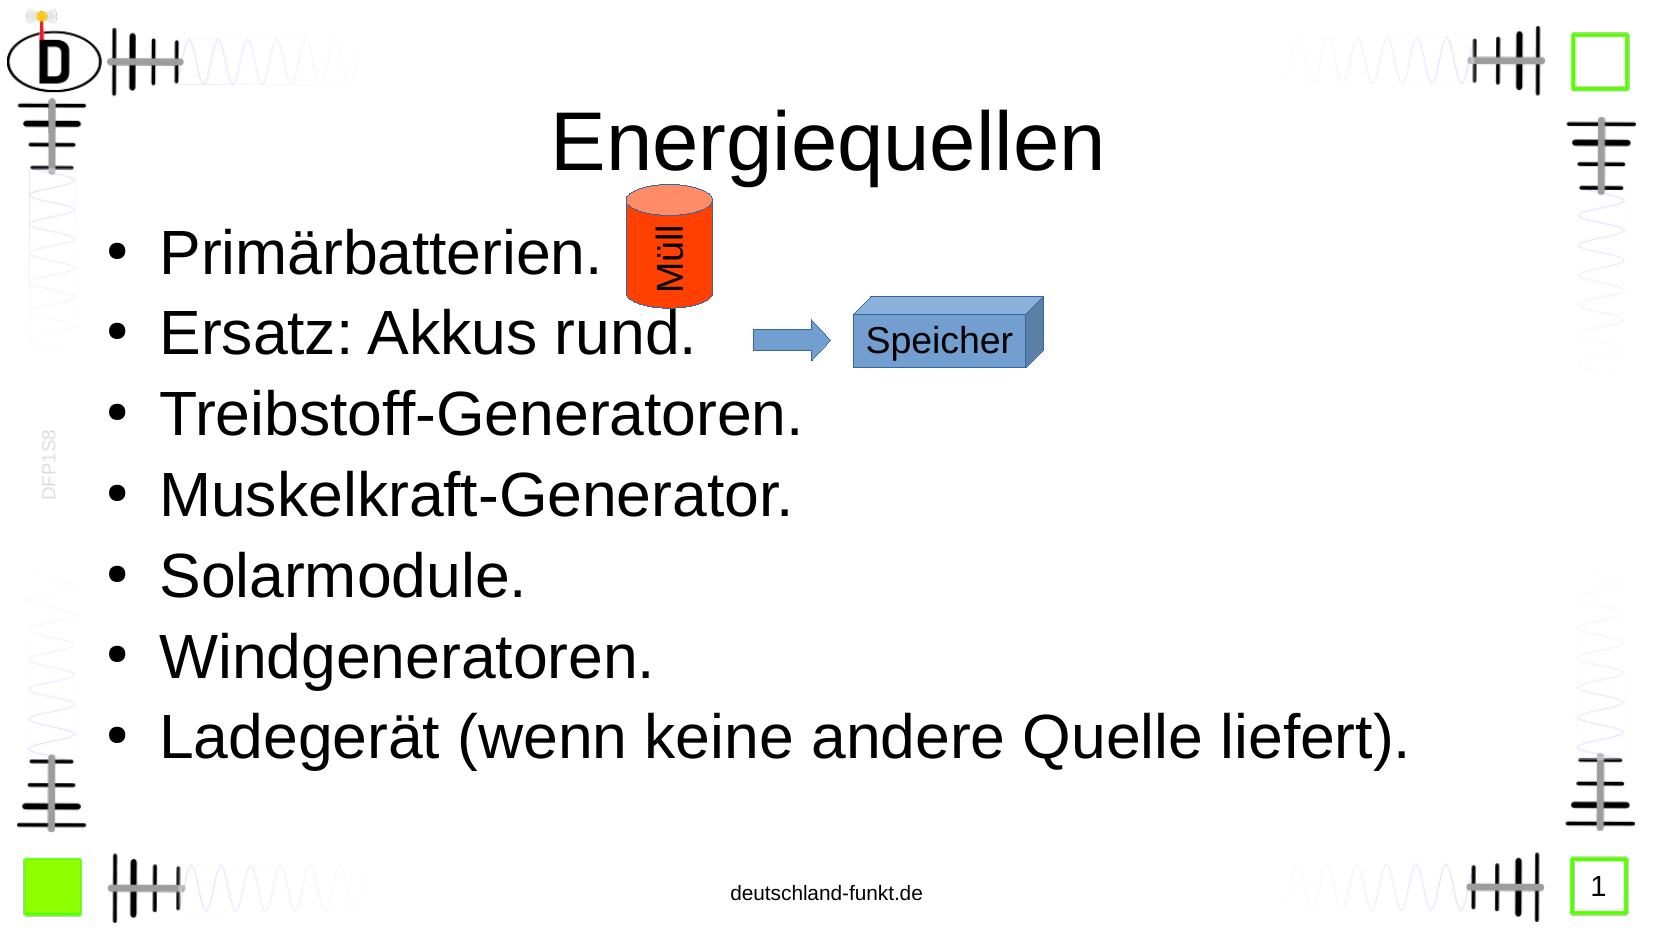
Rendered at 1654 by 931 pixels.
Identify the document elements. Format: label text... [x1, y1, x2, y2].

list Primärbatterien. Ersatz: Akkus rund. Treibstoff-Generatoren. Muskelkraft-Generator. Solarmodule. Windgeneratoren. Ladegerät (wenn keine andere Quelle liefert). [88, 217, 1569, 834]
picture [7, 8, 362, 353]
picture [1285, 571, 1635, 922]
title Energiequellen [87, 90, 1570, 193]
text_box DFP1S8 [31, 398, 67, 532]
text_box [626, 204, 641, 305]
text_box Speicher [853, 315, 1025, 368]
text_box Müll [641, 204, 699, 309]
text_box [25, 859, 80, 913]
text_box [753, 319, 831, 361]
picture [17, 573, 367, 923]
text_box [699, 203, 713, 304]
picture [1286, 26, 1636, 377]
